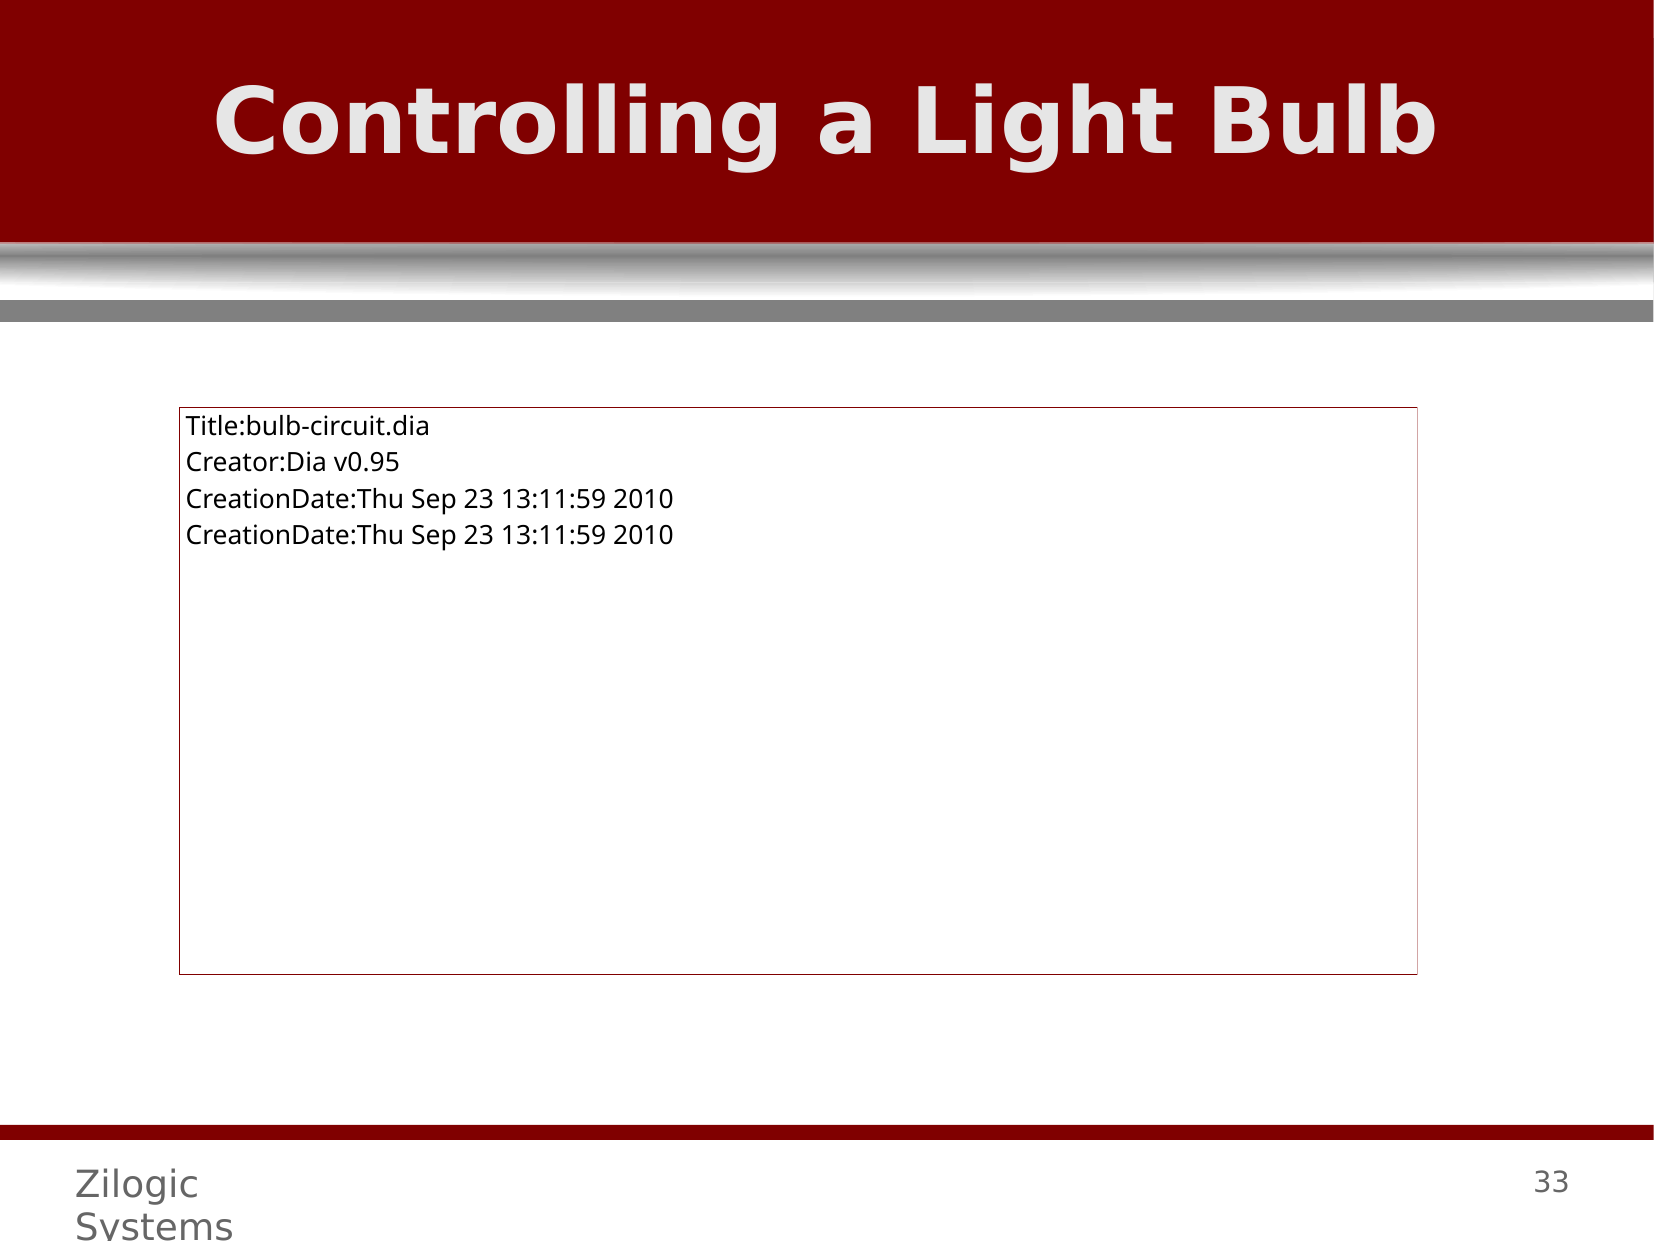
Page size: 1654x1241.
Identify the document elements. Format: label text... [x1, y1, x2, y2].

title Controlling a Light Bulb [82, 18, 1571, 226]
picture [177, 405, 1418, 975]
